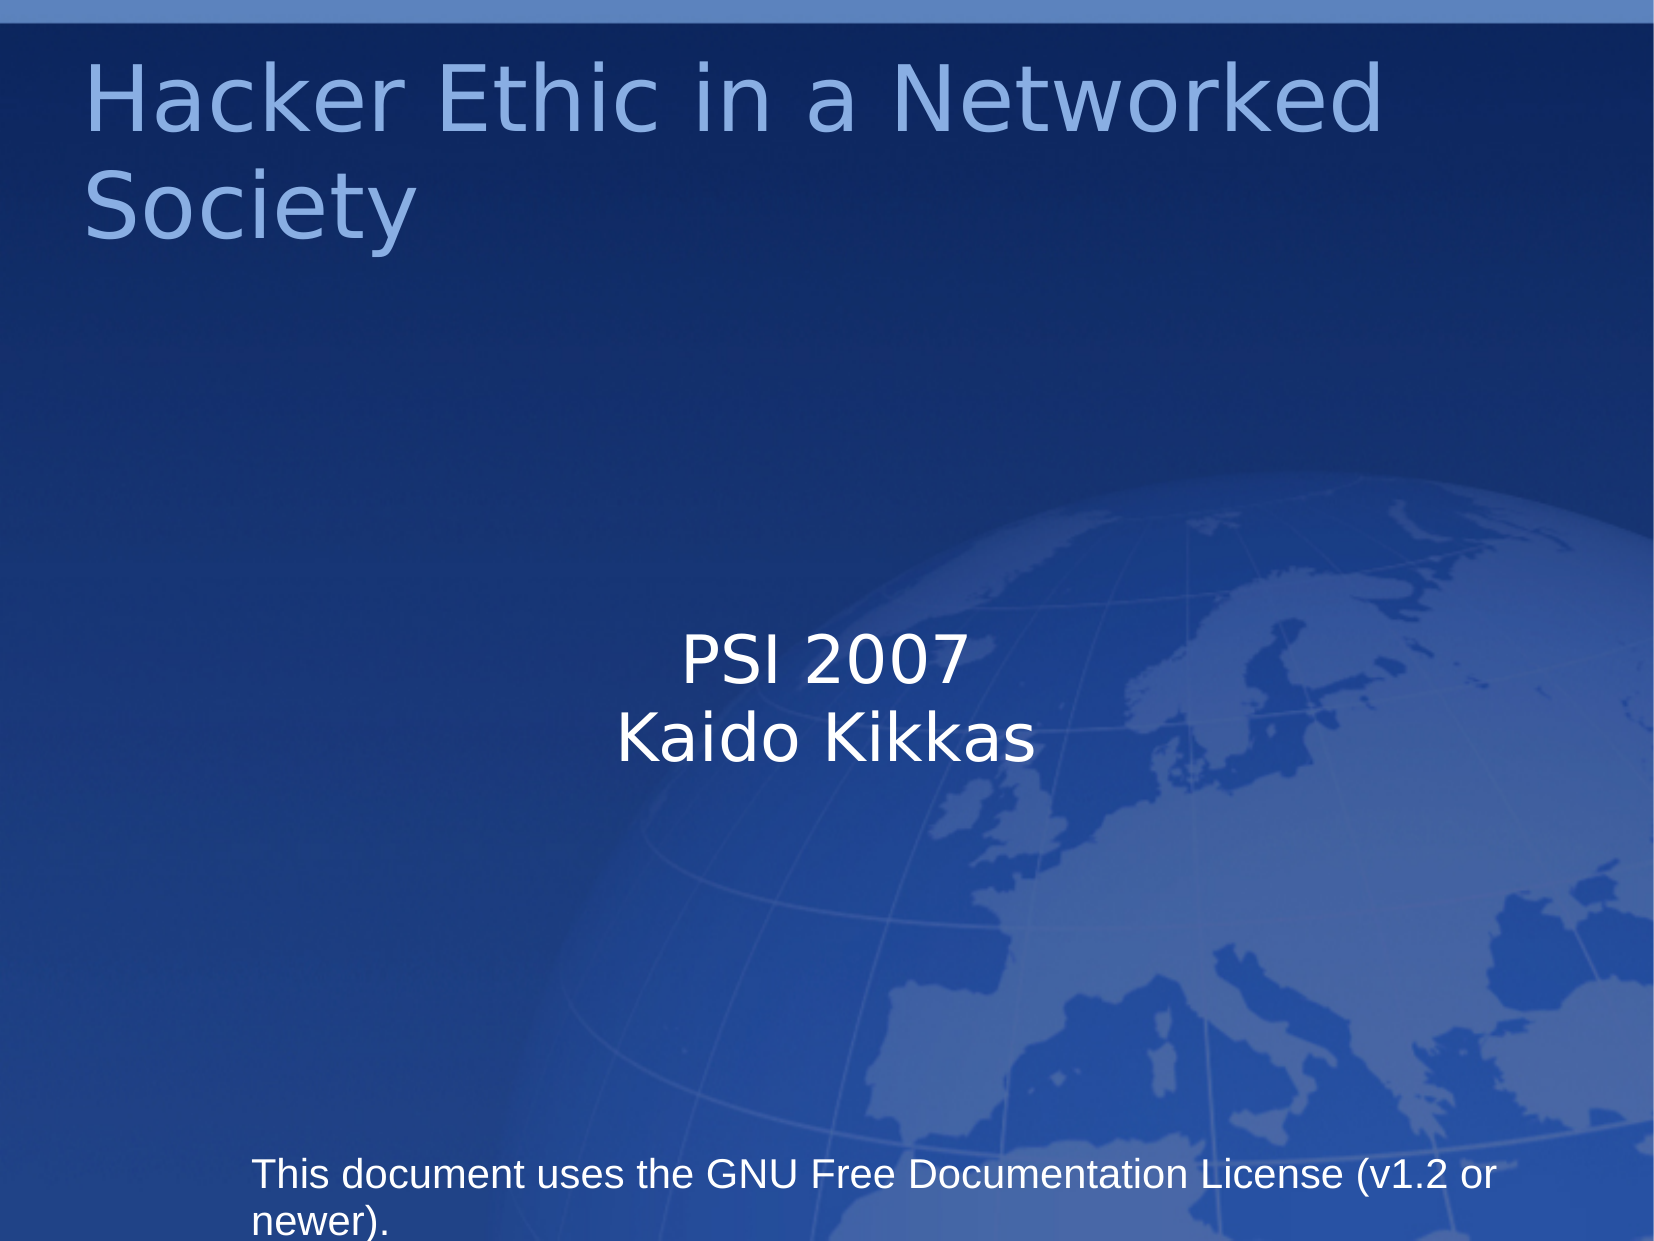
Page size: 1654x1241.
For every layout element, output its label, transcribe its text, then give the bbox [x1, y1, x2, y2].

subtitle PSI 2007 Kaido Kikkas [82, 290, 1571, 1109]
text_box This document uses the GNU Free Documentation License (v1.2 or newer). [236, 1143, 1635, 1211]
picture [0, 0, 1654, 1241]
title Hacker Ethic in a Networked Society [82, 45, 1571, 261]
